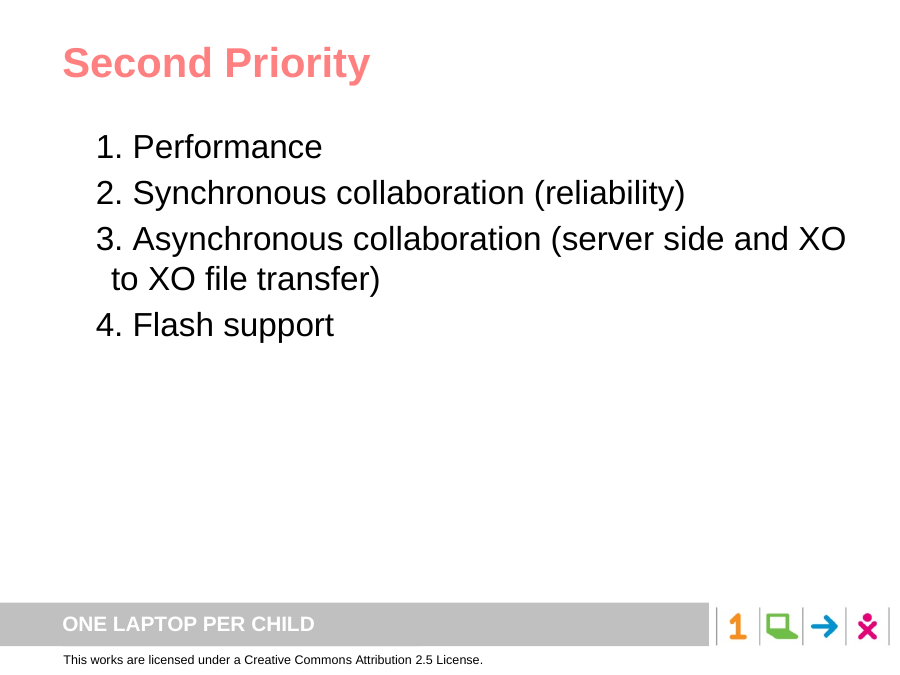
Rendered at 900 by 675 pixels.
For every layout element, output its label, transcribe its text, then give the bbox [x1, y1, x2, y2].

picture [709, 598, 898, 655]
text_box 1. Performance 2. Synchronous collaboration (reliability)‏ 3. Asynchronous collaboration (server side and XO to XO file transfer)‏ 4. Flash support [62, 125, 850, 548]
text_box Second Priority [62, 4, 843, 113]
